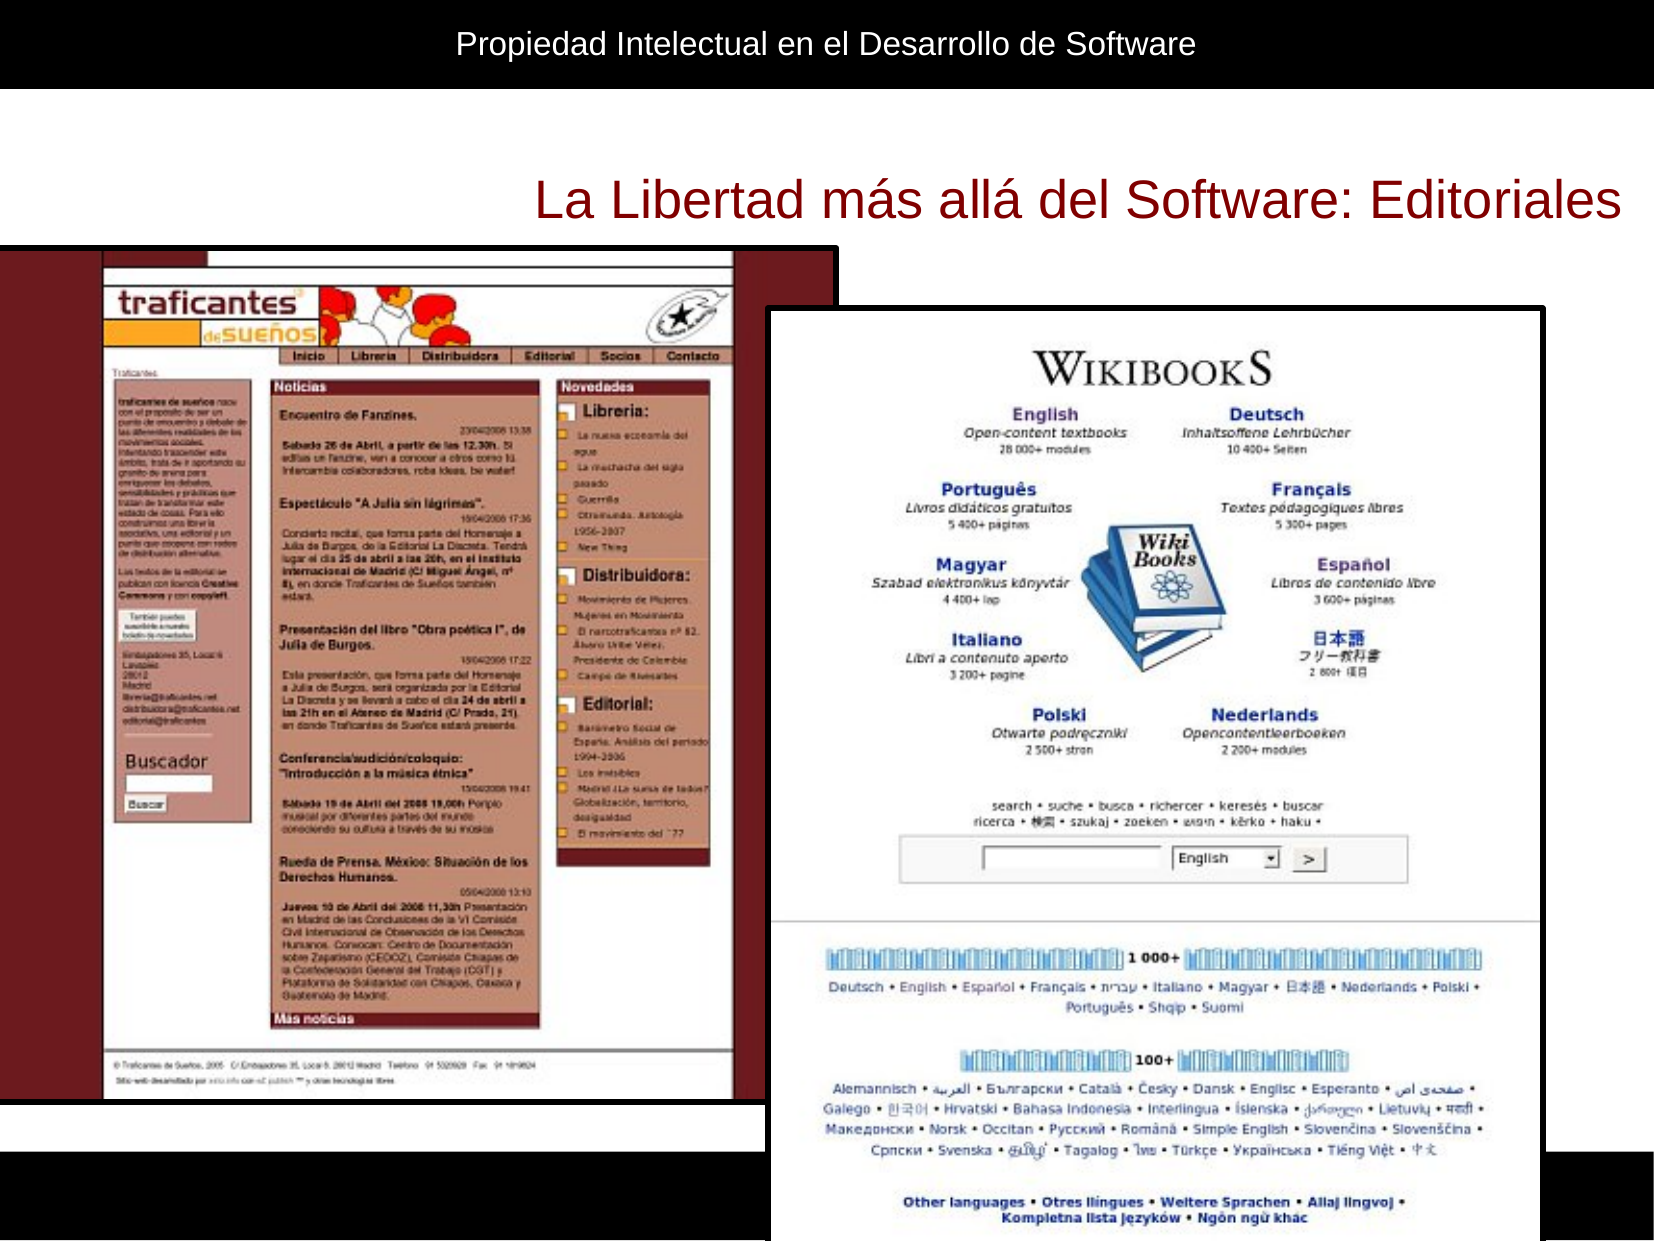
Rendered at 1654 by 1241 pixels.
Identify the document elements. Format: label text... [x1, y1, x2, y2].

title La Libertad más allá del Software: Editoriales [147, 147, 1625, 252]
picture [770, 311, 1540, 1241]
picture [0, 251, 834, 1099]
